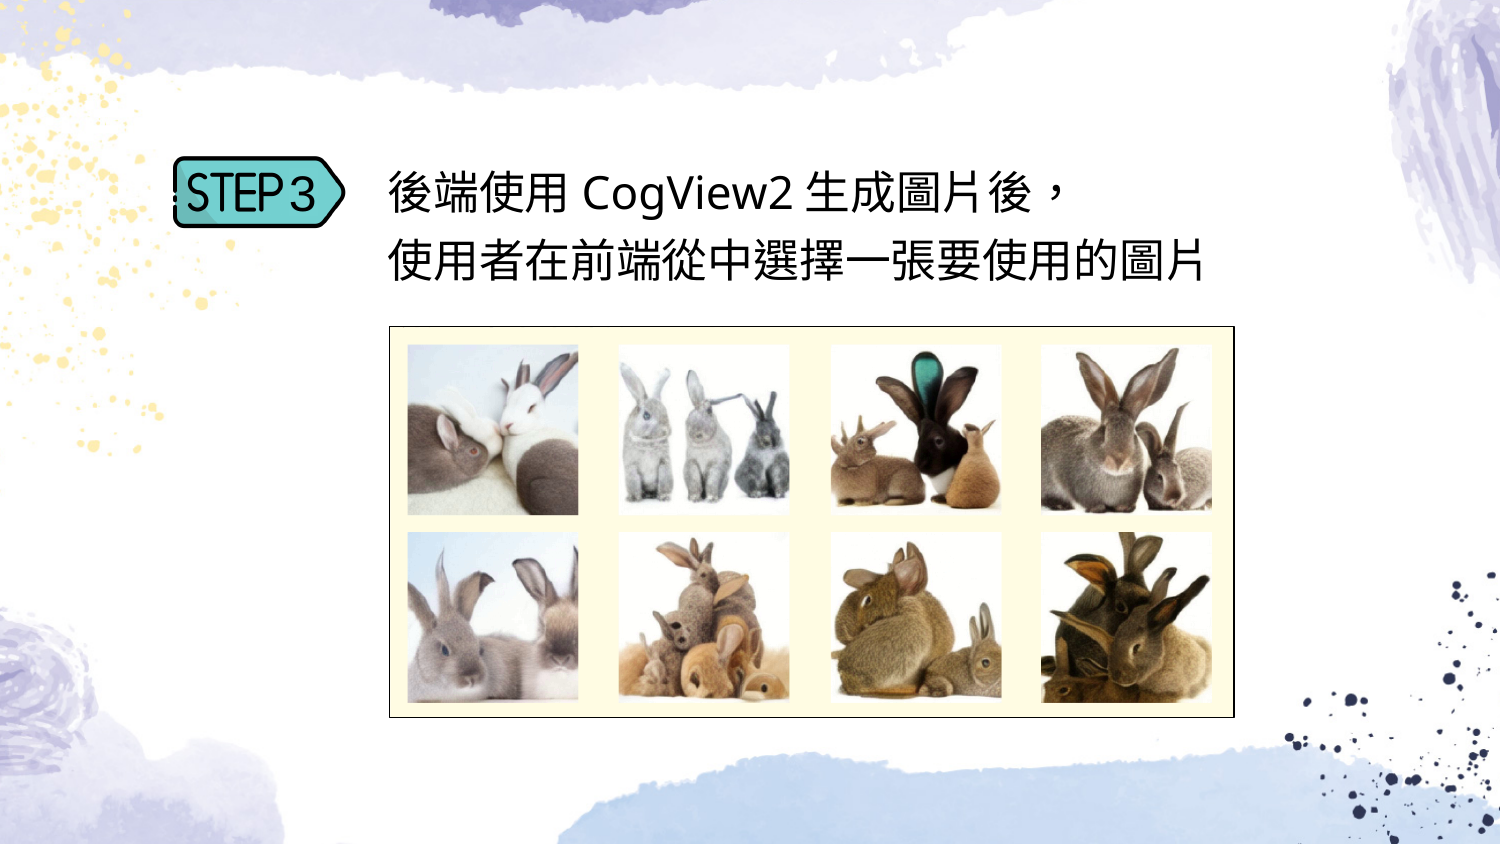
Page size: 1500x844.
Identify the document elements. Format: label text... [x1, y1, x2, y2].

text_box 後端使用CogView2生成圖片後， [372, 156, 1176, 224]
picture [390, 327, 1234, 717]
picture [171, 104, 347, 280]
text_box 使用者在前端從中選擇一張要使用的圖片 [372, 224, 1309, 295]
text_box 3 [273, 153, 344, 230]
